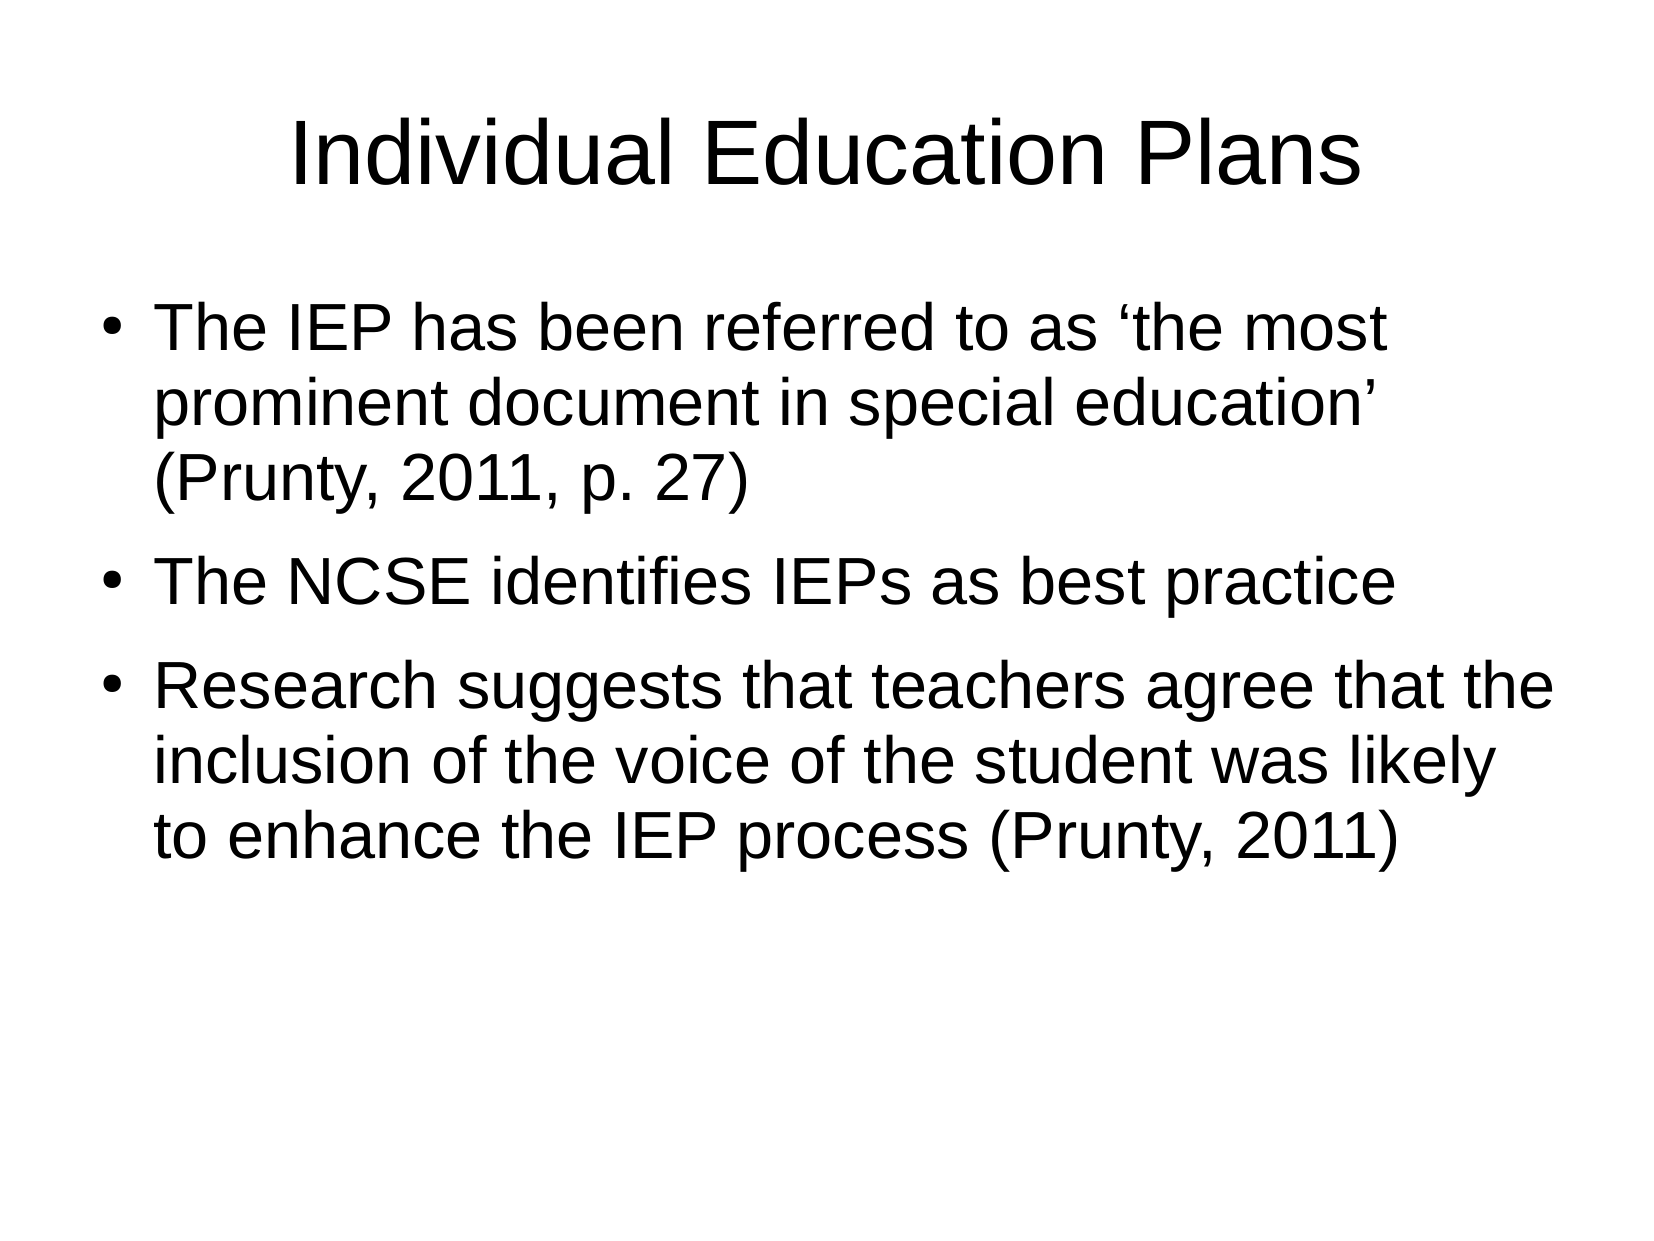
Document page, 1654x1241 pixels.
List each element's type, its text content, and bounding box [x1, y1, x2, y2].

title Individual Education Plans [82, 56, 1571, 250]
list The IEP has been referred to as ‘the most prominent document in special education’ (Prunty, 2011, p. 27) The NCSE identifies IEPs as best practice Research suggests that teachers agree that the inclusion of the voice of the student was likely to enhance the IEP process (Prunty, 2011) [82, 290, 1571, 1109]
